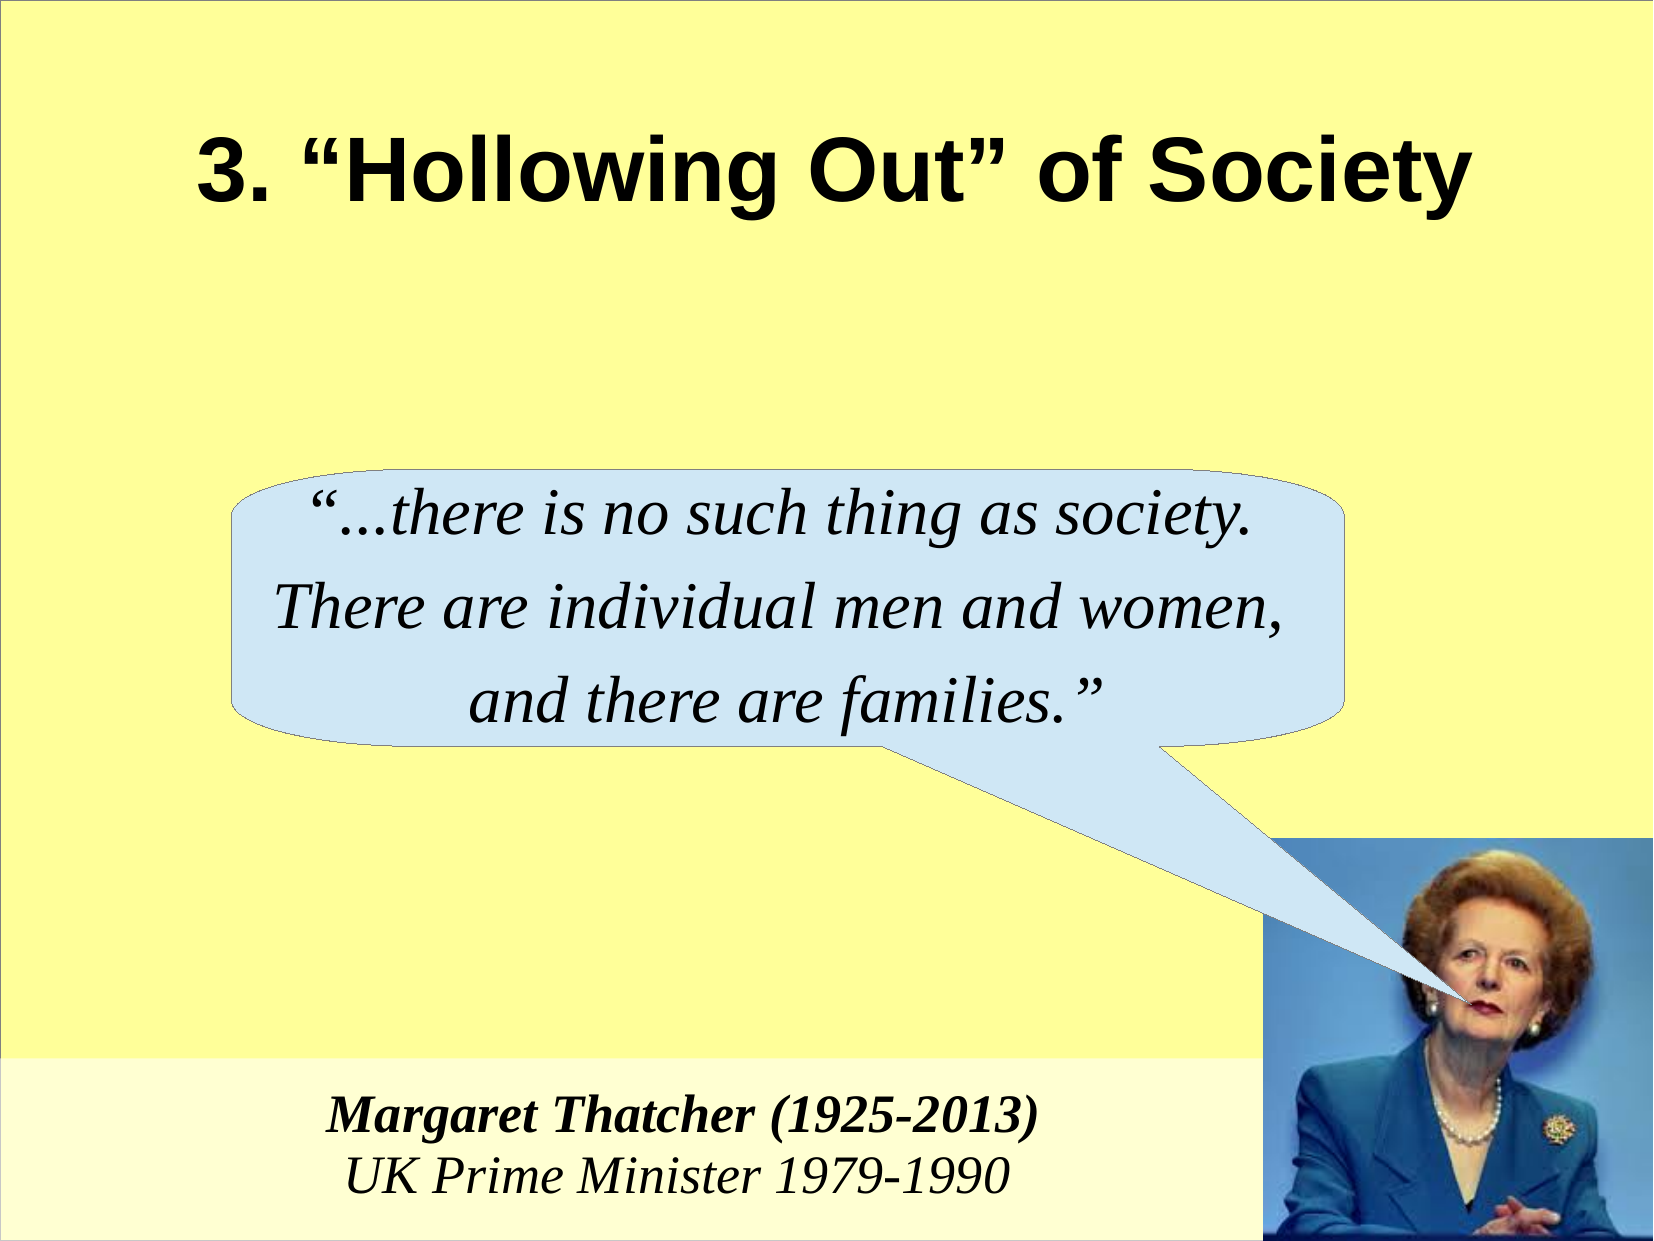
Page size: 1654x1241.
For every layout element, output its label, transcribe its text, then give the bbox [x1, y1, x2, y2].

text_box “...there is no such thing as society. There are individual men and women, and there are families.” [231, 469, 1472, 1005]
text_box Margaret Thatcher (1925-2013) UK Prime Minister 1979-1990 [82, 1077, 1263, 1208]
picture [1263, 838, 1653, 1241]
text_box [0, 0, 1653, 1241]
text_box 3. “Hollowing Out” of Society [75, 118, 1597, 222]
